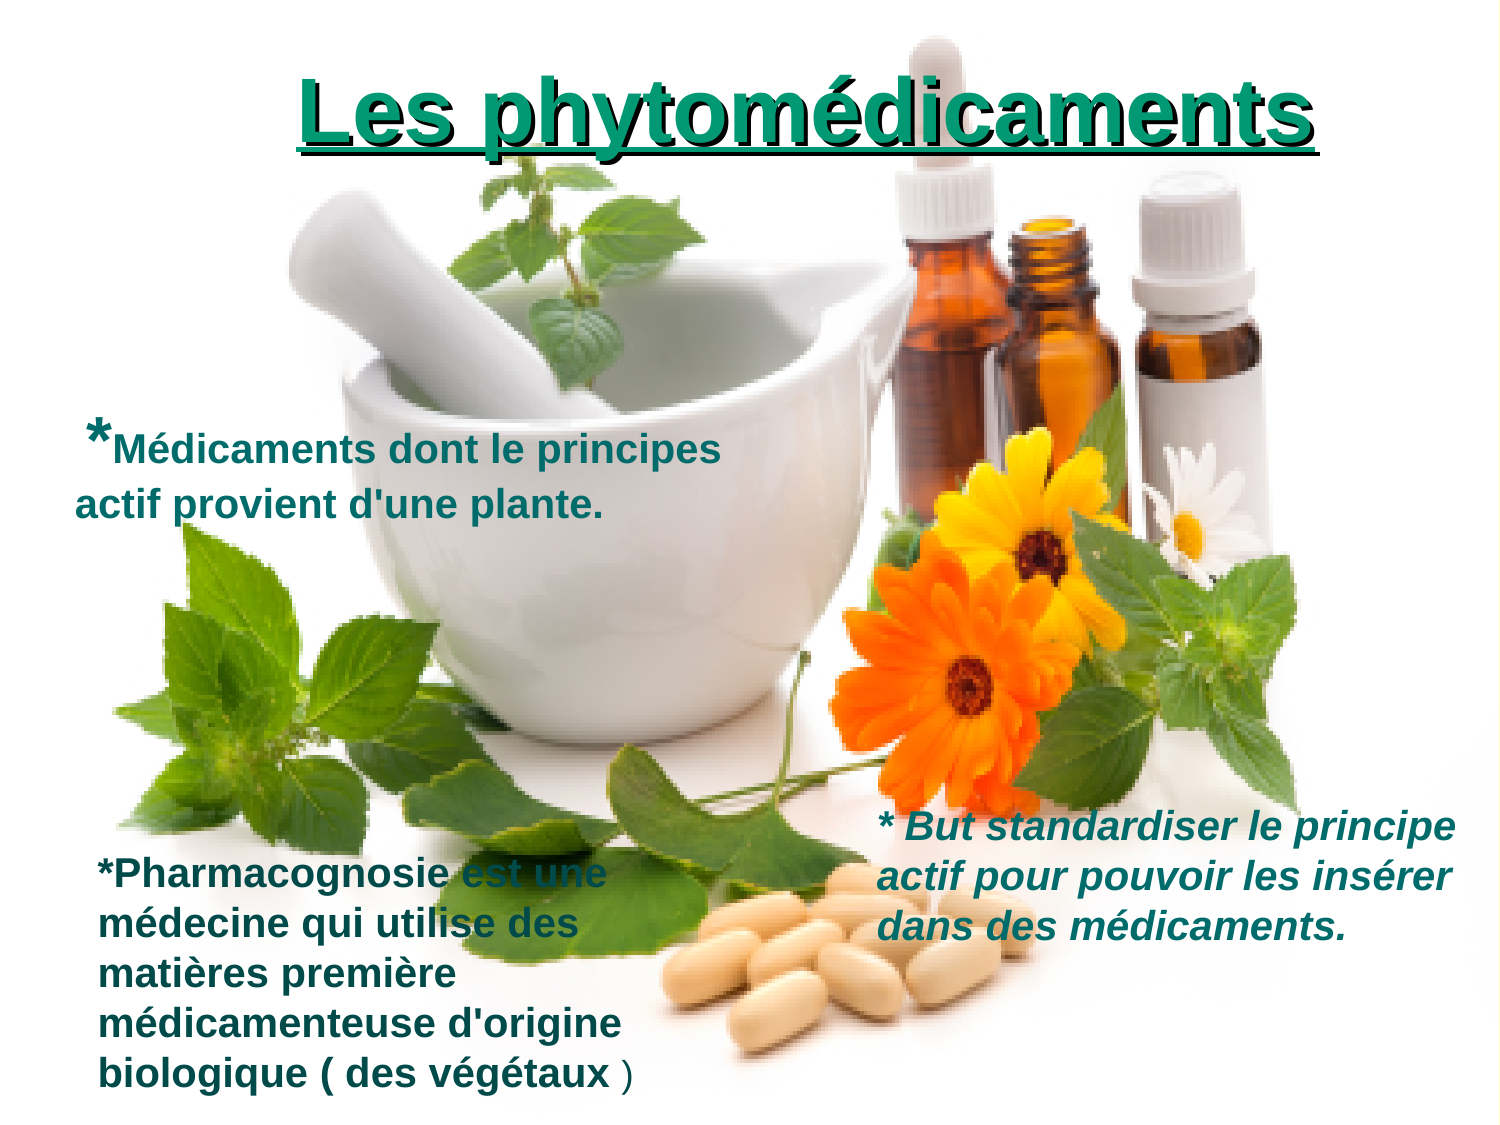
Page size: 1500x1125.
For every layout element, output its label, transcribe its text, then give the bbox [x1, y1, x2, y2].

text_box *Pharmacognosie est une médecine qui utilise des matières première médicamenteuse d'origine biologique ( des végétaux ) [82, 838, 661, 1125]
picture [0, 0, 1499, 1125]
text_box Les phytomédicaments [67, 4, 1418, 207]
text_box *Médicaments dont le principes actif provient d'une plante. [60, 389, 768, 535]
text_box * But standardiser le principe actif pour pouvoir les insérer dans des médicaments. [862, 791, 1489, 993]
